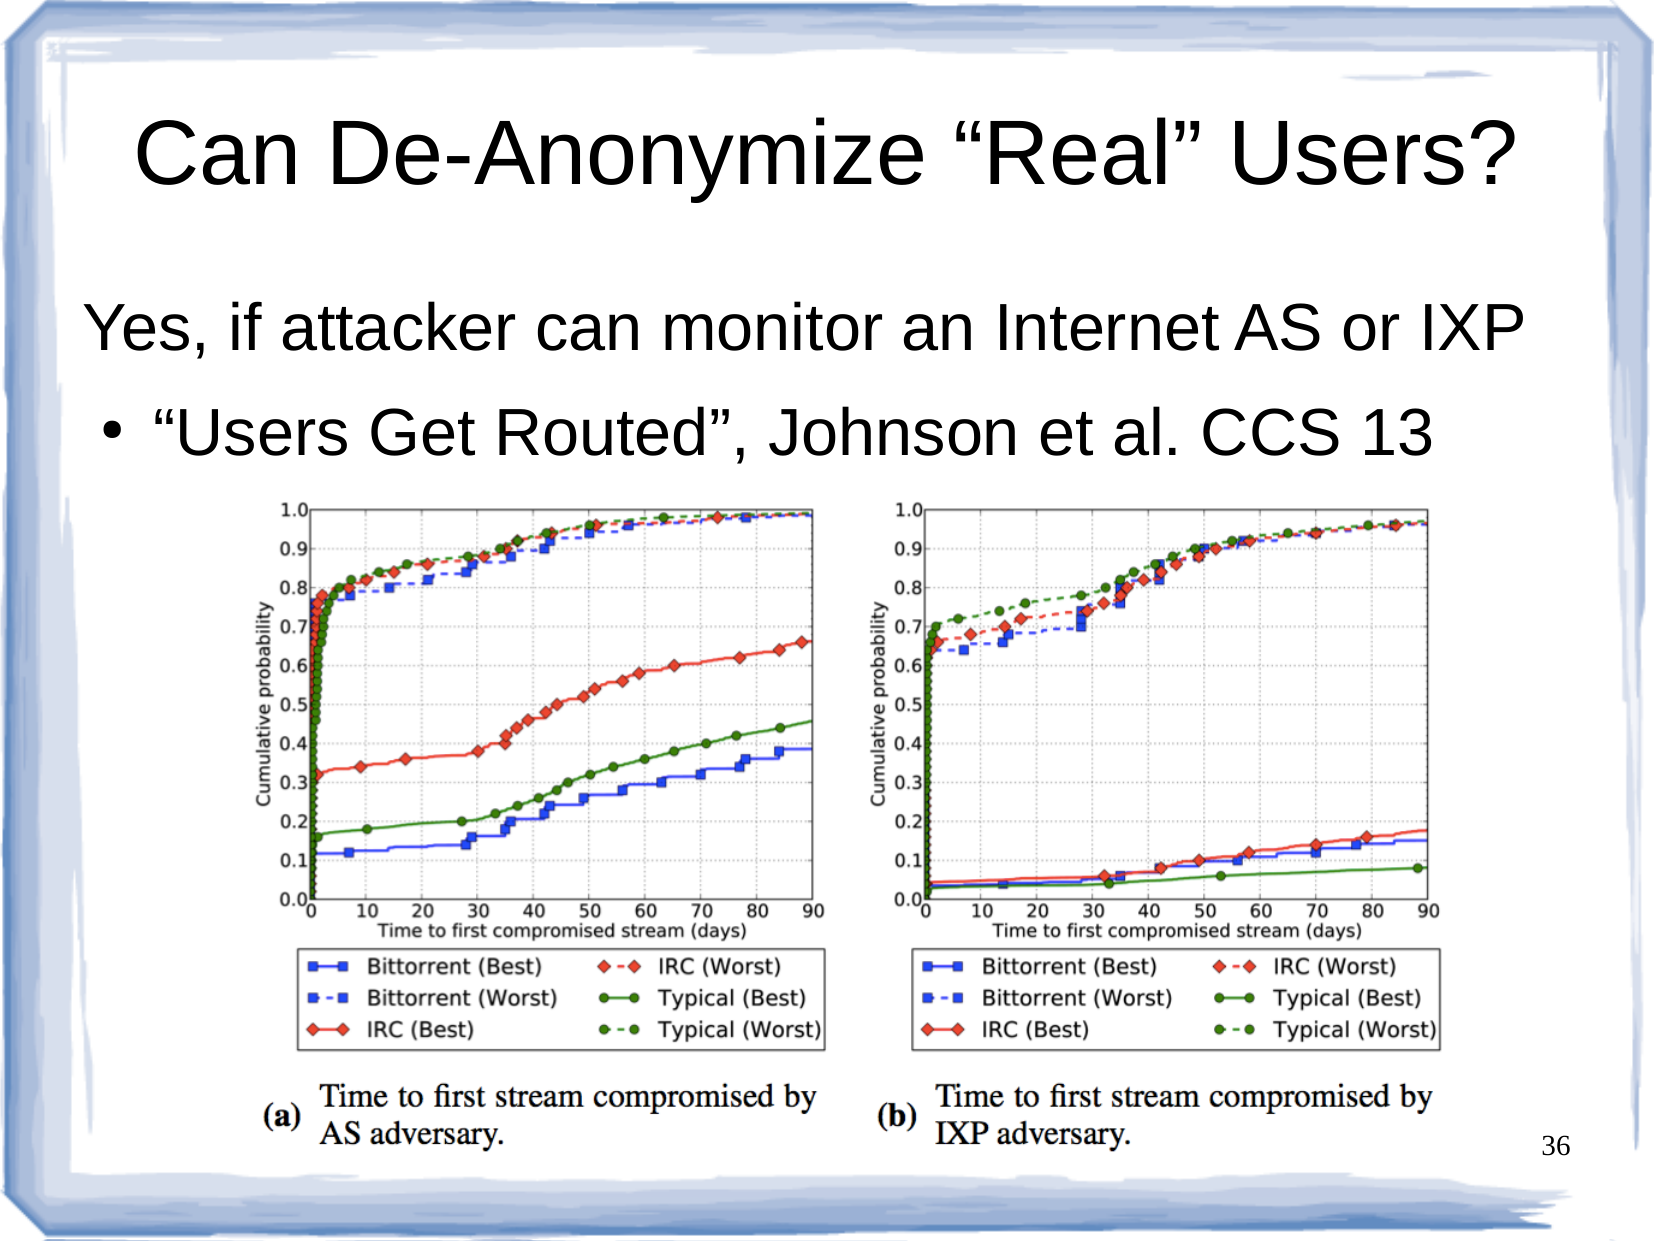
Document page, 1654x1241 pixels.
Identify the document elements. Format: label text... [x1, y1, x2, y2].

picture [0, 0, 1654, 1241]
title Can De-Anonymize “Real” Users? [82, 49, 1571, 257]
list Yes, if attacker can monitor an Internet AS or IXP “Users Get Routed”, Johnson et al. CCS 13 [82, 290, 1571, 1109]
